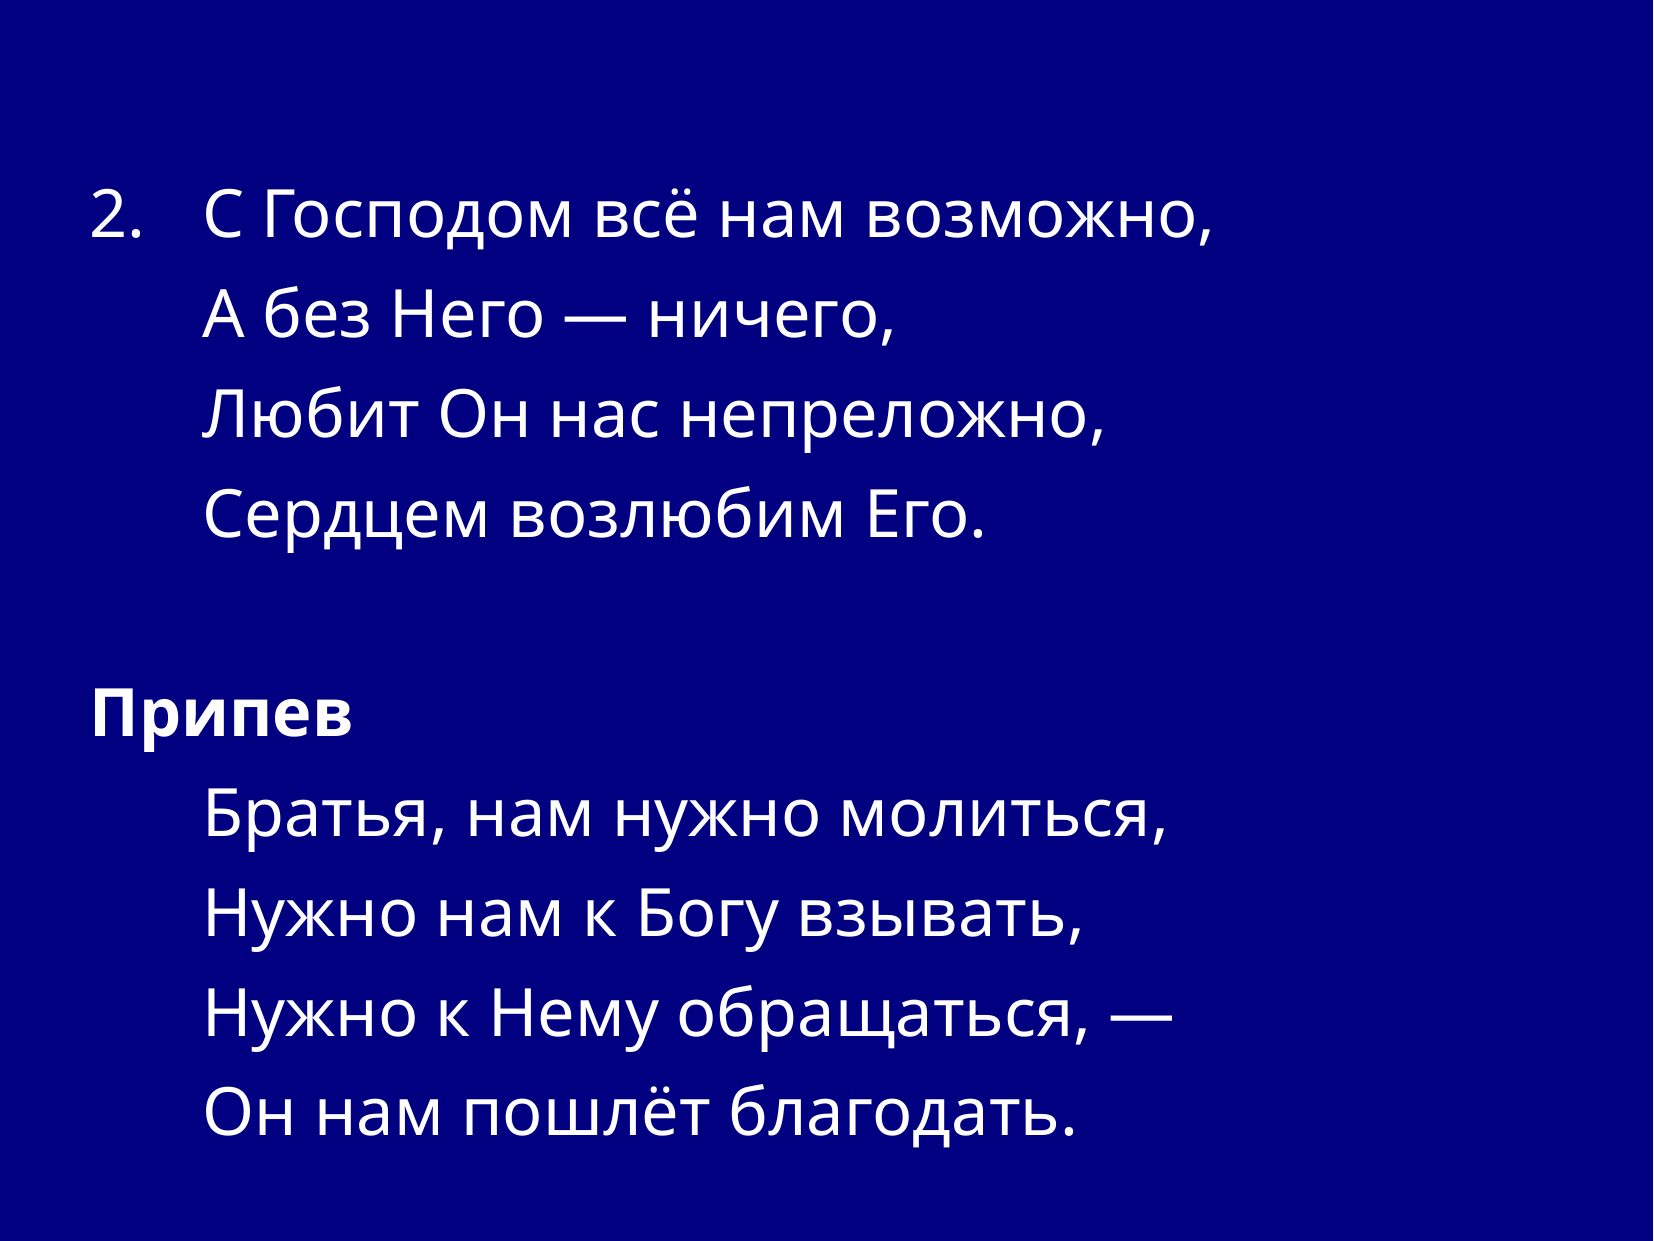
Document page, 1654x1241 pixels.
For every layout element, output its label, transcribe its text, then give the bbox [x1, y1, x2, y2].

text_box 2. С Господом всё нам возможно, А без Него — ничего, Любит Он нас непреложно, Сердцем возлюбим Его. Припев Братья, нам нужно молиться, Нужно нам к Богу взывать, Нужно к Нему обращаться, — Он нам пошлёт благодать. [75, 150, 1576, 1163]
